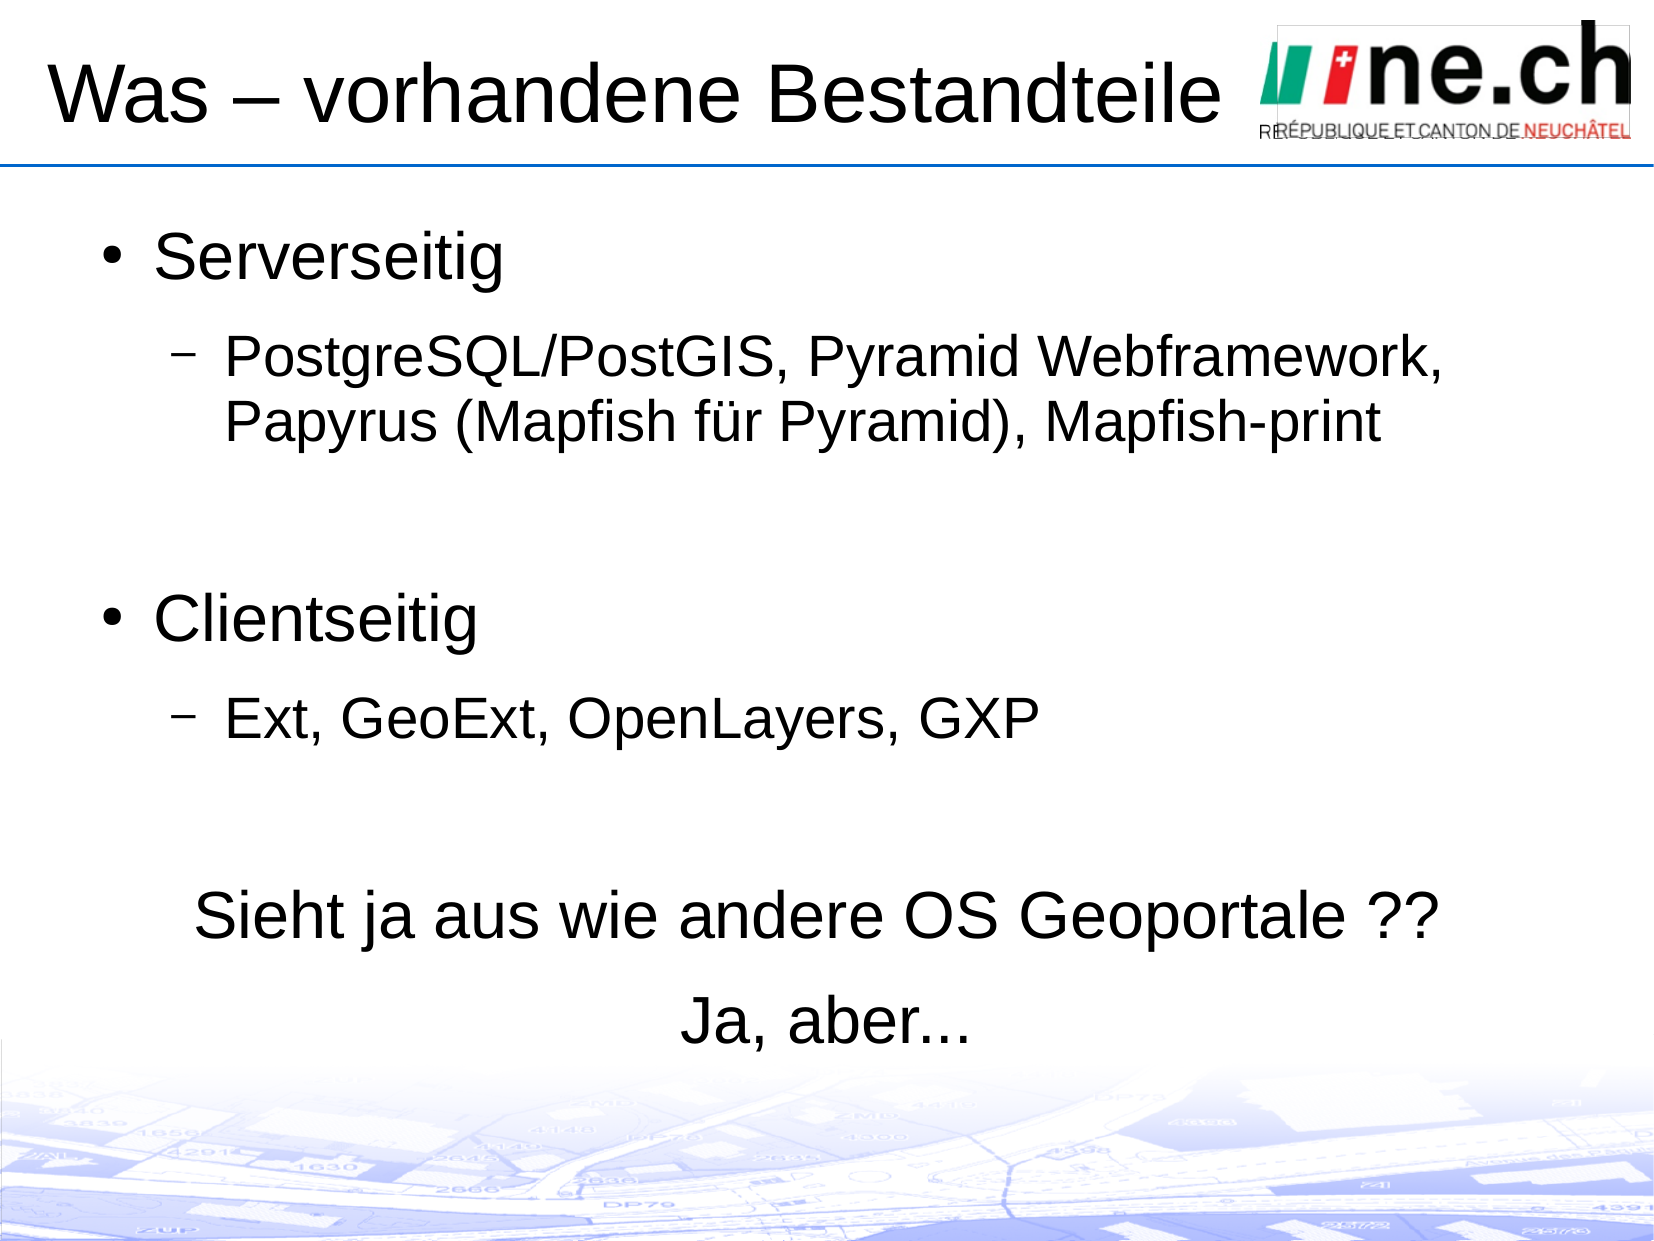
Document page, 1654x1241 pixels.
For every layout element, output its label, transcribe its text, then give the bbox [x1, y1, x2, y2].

list Serverseitig PostgreSQL/PostGIS, Pyramid Webframework, Papyrus (Mapfish für Pyramid), Mapfish-print Clientseitig Ext, GeoExt, OpenLayers, GXP Sieht ja aus wie andere OS Geoportale ?? Ja, aber... [82, 219, 1571, 1057]
title Was – vorhandene Bestandteile [47, 0, 1536, 198]
picture [0, 1040, 1654, 1241]
picture [1536, 24, 1631, 139]
